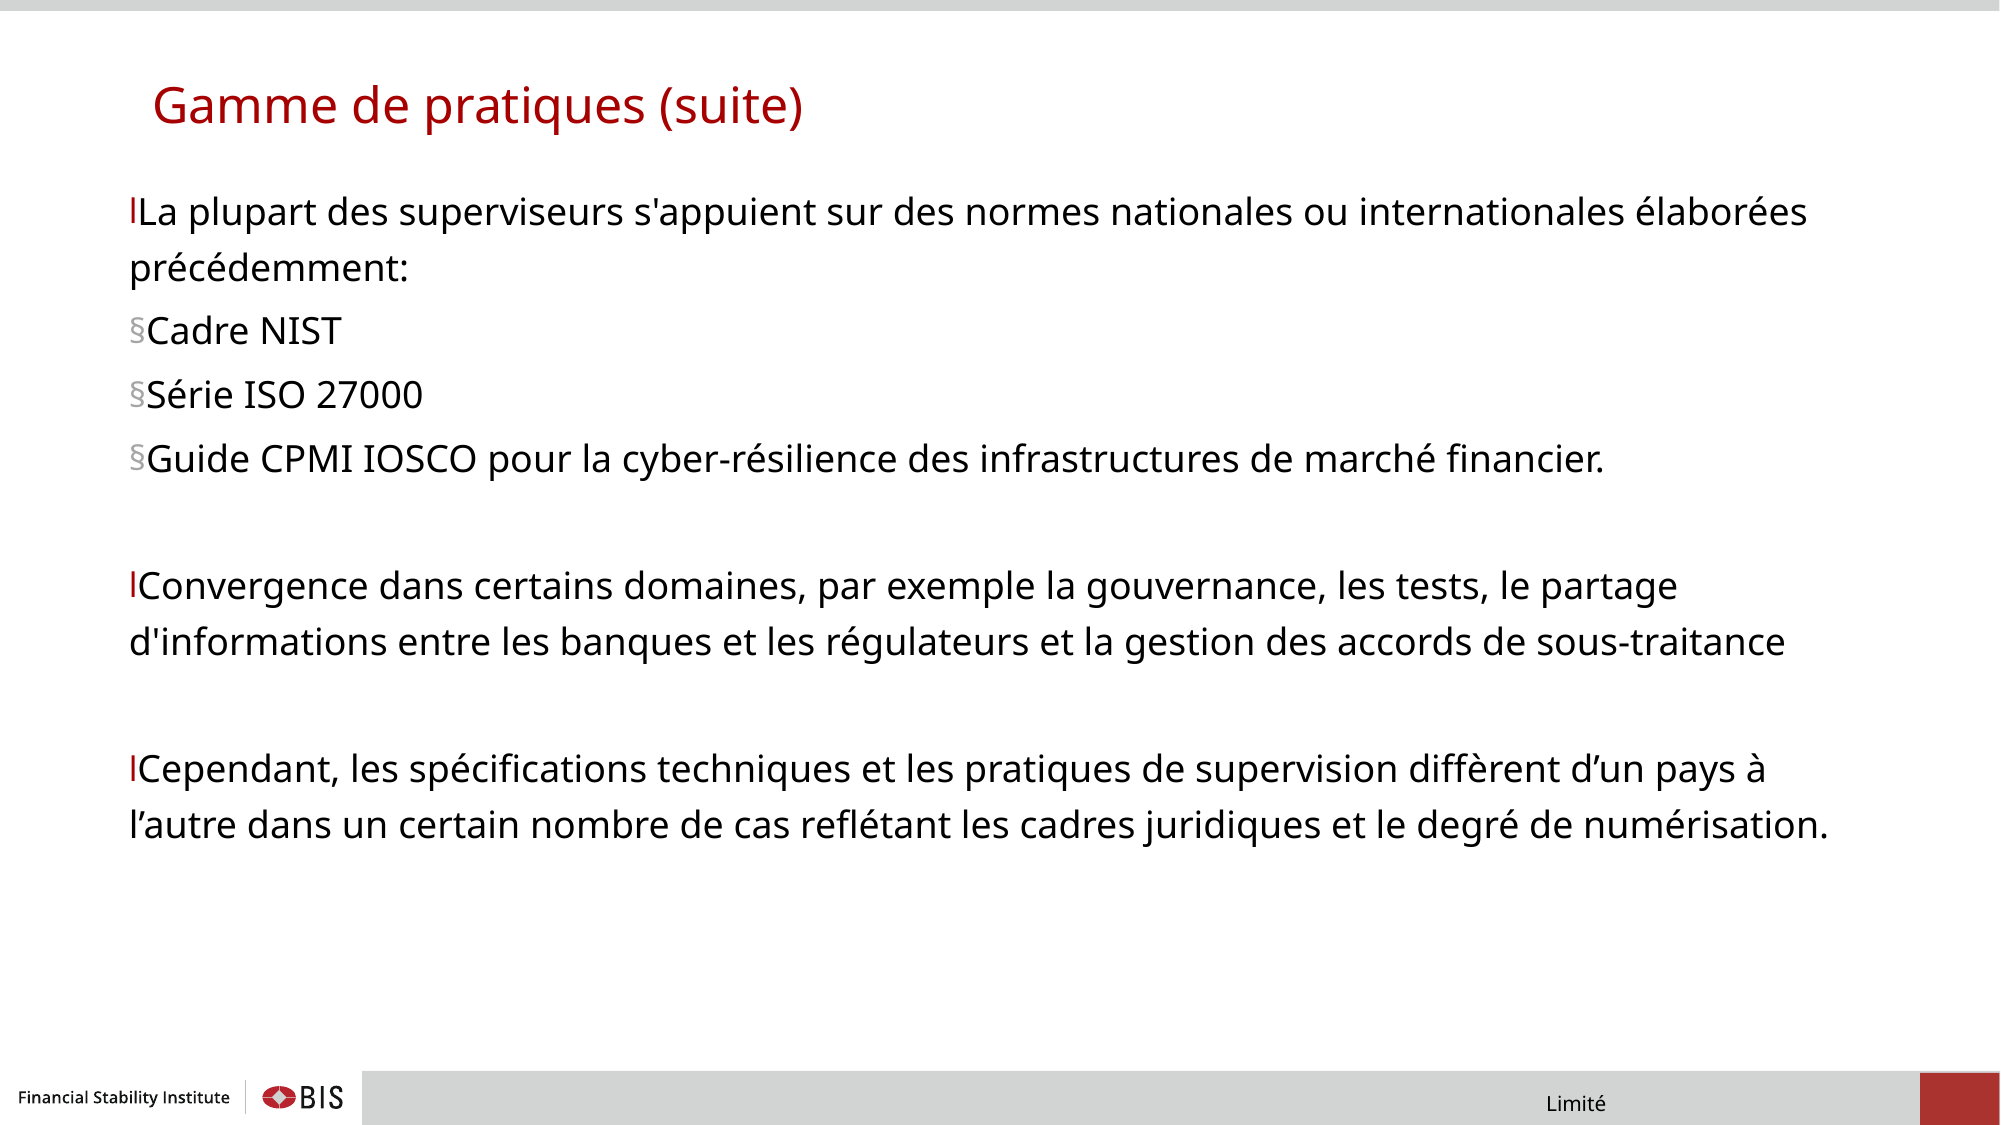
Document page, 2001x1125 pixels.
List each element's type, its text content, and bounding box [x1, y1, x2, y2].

title Gamme de pratiques (suite) [137, 66, 1773, 143]
text_box La plupart des superviseurs s'appuient sur des normes nationales ou internationales élaborées précédemment: Cadre NIST Série ISO 27000 Guide CPMI IOSCO pour la cyber-résilience des infrastructures de marché financier. Convergence dans certains domaines, par exemple la gouvernance, les tests, le partage d'informations entre les banques et les régulateurs et la gestion des accords de sous-traitance Cependant, les spécifications techniques et les pratiques de supervision diffèrent d’un pays à l’autre dans un certain nombre de cas reflétant les cadres juridiques et le degré de numérisation. [114, 172, 1875, 1041]
